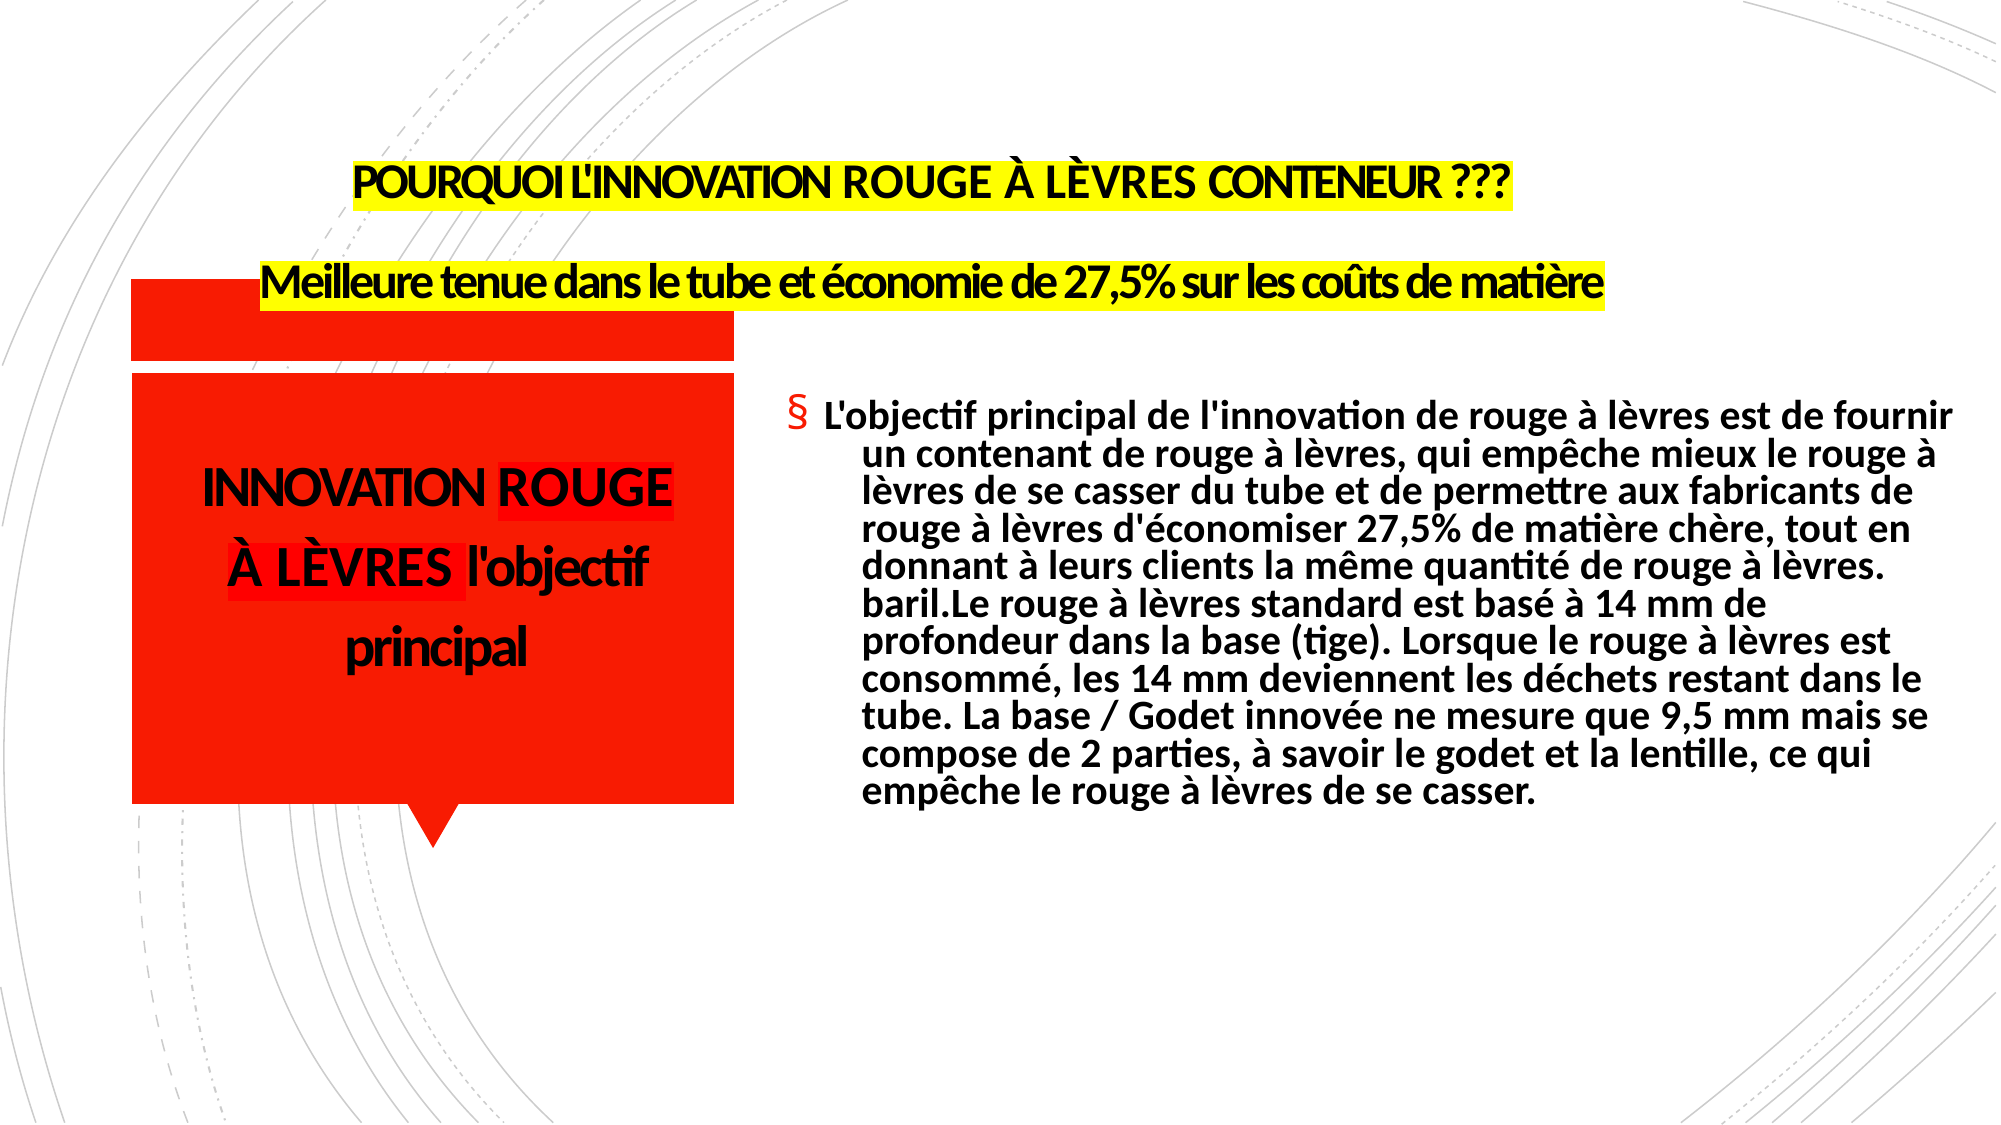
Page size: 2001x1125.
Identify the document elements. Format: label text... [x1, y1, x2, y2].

title INNOVATION ROUGE À LÈVRES l'objectif principal [150, 391, 725, 795]
list L'objectif principal de l'innovation de rouge à lèvres est de fournir un contenant de rouge à lèvres, qui empêche mieux le rouge à lèvres de se casser du tube et de permettre aux fabricants de rouge à lèvres d'économiser 27,5% de matière chère, tout en donnant à leurs clients la même quantité de rouge à lèvres. baril.Le rouge à lèvres standard est basé à 14 mm de profondeur dans la base (tige). Lorsque le rouge à lèvres est consommé, les 14 mm deviennent les déchets restant dans le tube. La base / Godet innovée ne mesure que 9,5 mm mais se compose de 2 parties, à savoir le godet et la lentille, ce qui empêche le rouge à lèvres de se casser. [771, 378, 1978, 903]
text_box POURQUOI L'INNOVATION ROUGE À LÈVRES CONTENEUR ??? Meilleure tenue dans le tube et économie de 27,5% sur les coûts de matière [220, 20, 1645, 247]
